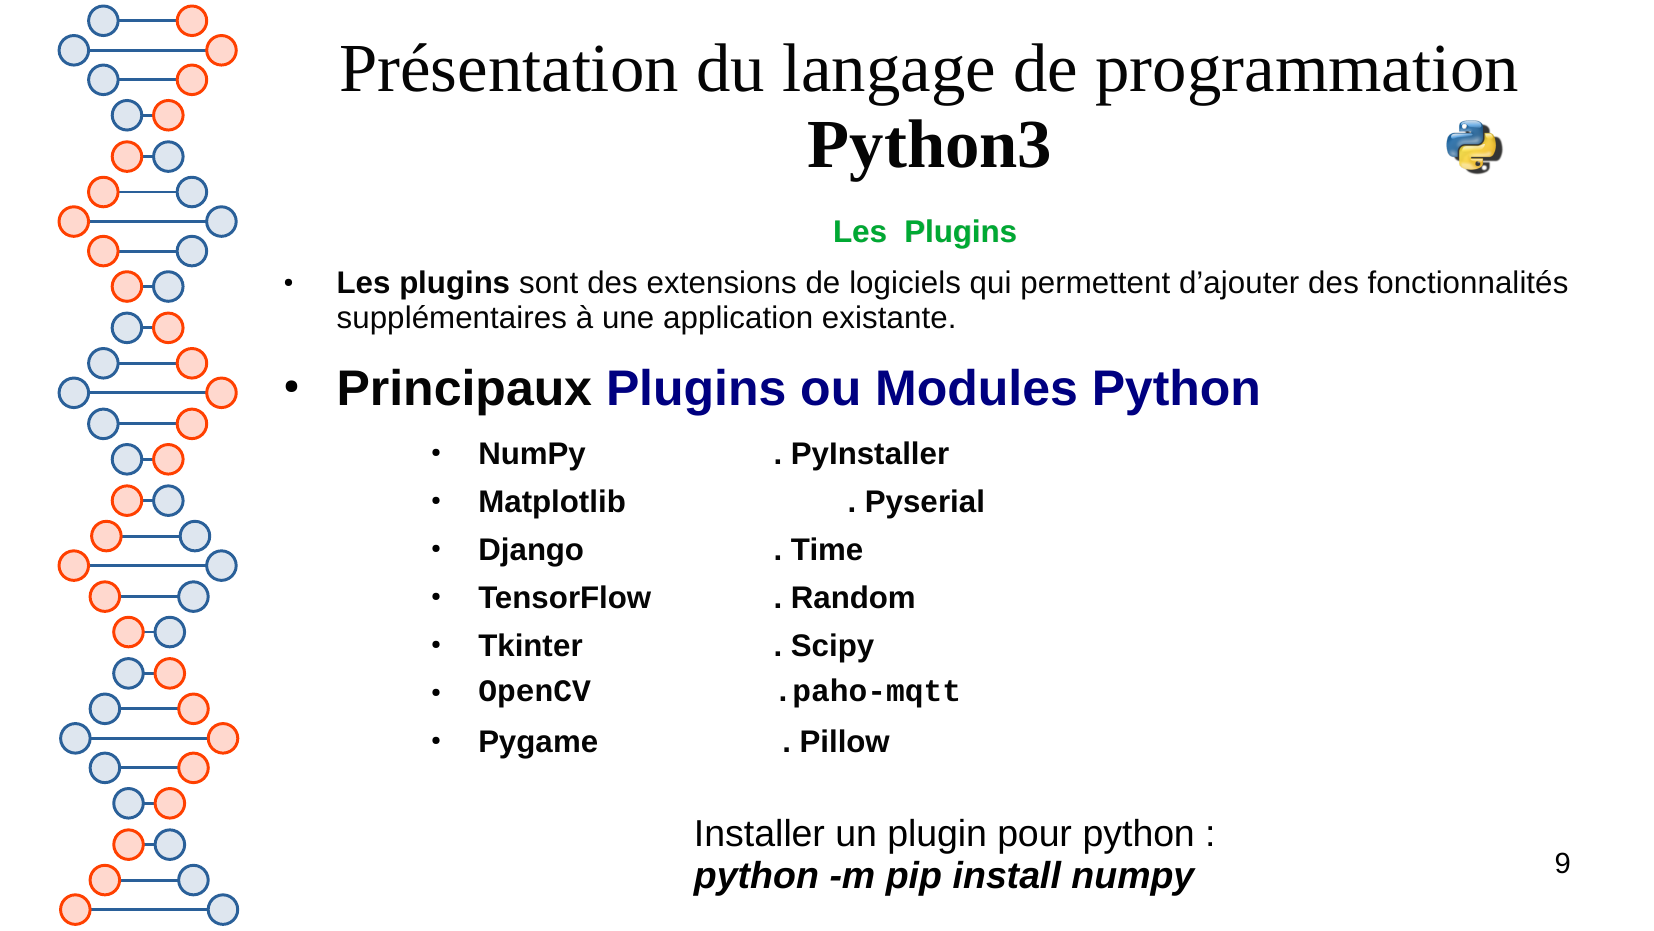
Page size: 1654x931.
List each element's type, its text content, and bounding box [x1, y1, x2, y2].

text_box Installer un plugin pour python : python -m pip install numpy [679, 805, 1241, 904]
picture [1443, 118, 1506, 176]
title Présentation du langage de programmation Python3 [265, 29, 1595, 184]
list Les plugins sont des extensions de logiciels qui permettent d’ajouter des fonctionnalités supplémentaires à une application existante. Principaux Plugins ou Modules Python NumPy . PyInstaller Matplotlib . Pyserial Django . Time TensorFlow . Random Tkinter . Scipy OpenCV .paho-mqtt Pygame . Pillow [265, 265, 1595, 806]
text_box Les Plugins [818, 206, 1034, 257]
